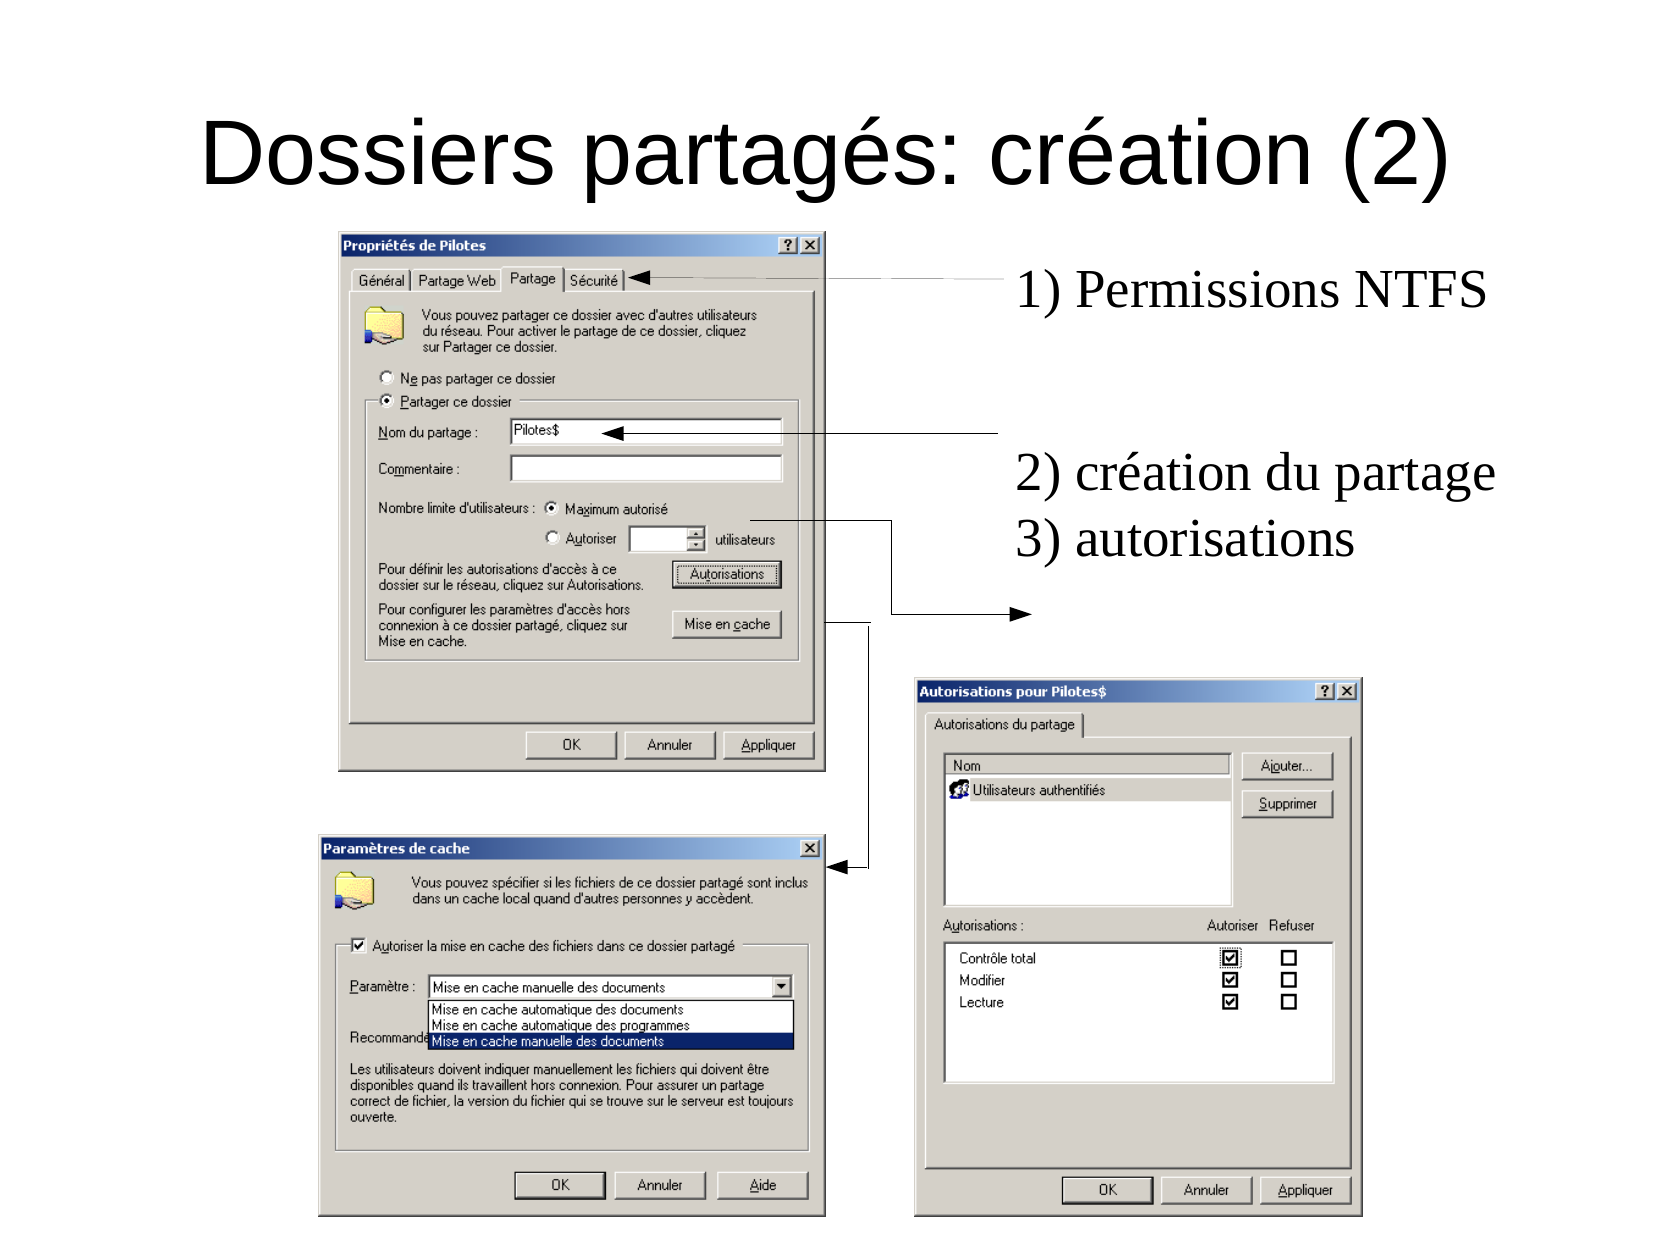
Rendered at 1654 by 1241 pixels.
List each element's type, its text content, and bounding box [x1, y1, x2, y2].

text_box 3) autorisations [1015, 507, 1358, 571]
picture [318, 834, 826, 1217]
title Dossiers partagés: création (2) [82, 27, 1571, 279]
picture [914, 677, 1363, 1217]
picture [338, 231, 826, 772]
text_box 1) Permissions NTFS 2) création du partage [1015, 258, 1501, 509]
